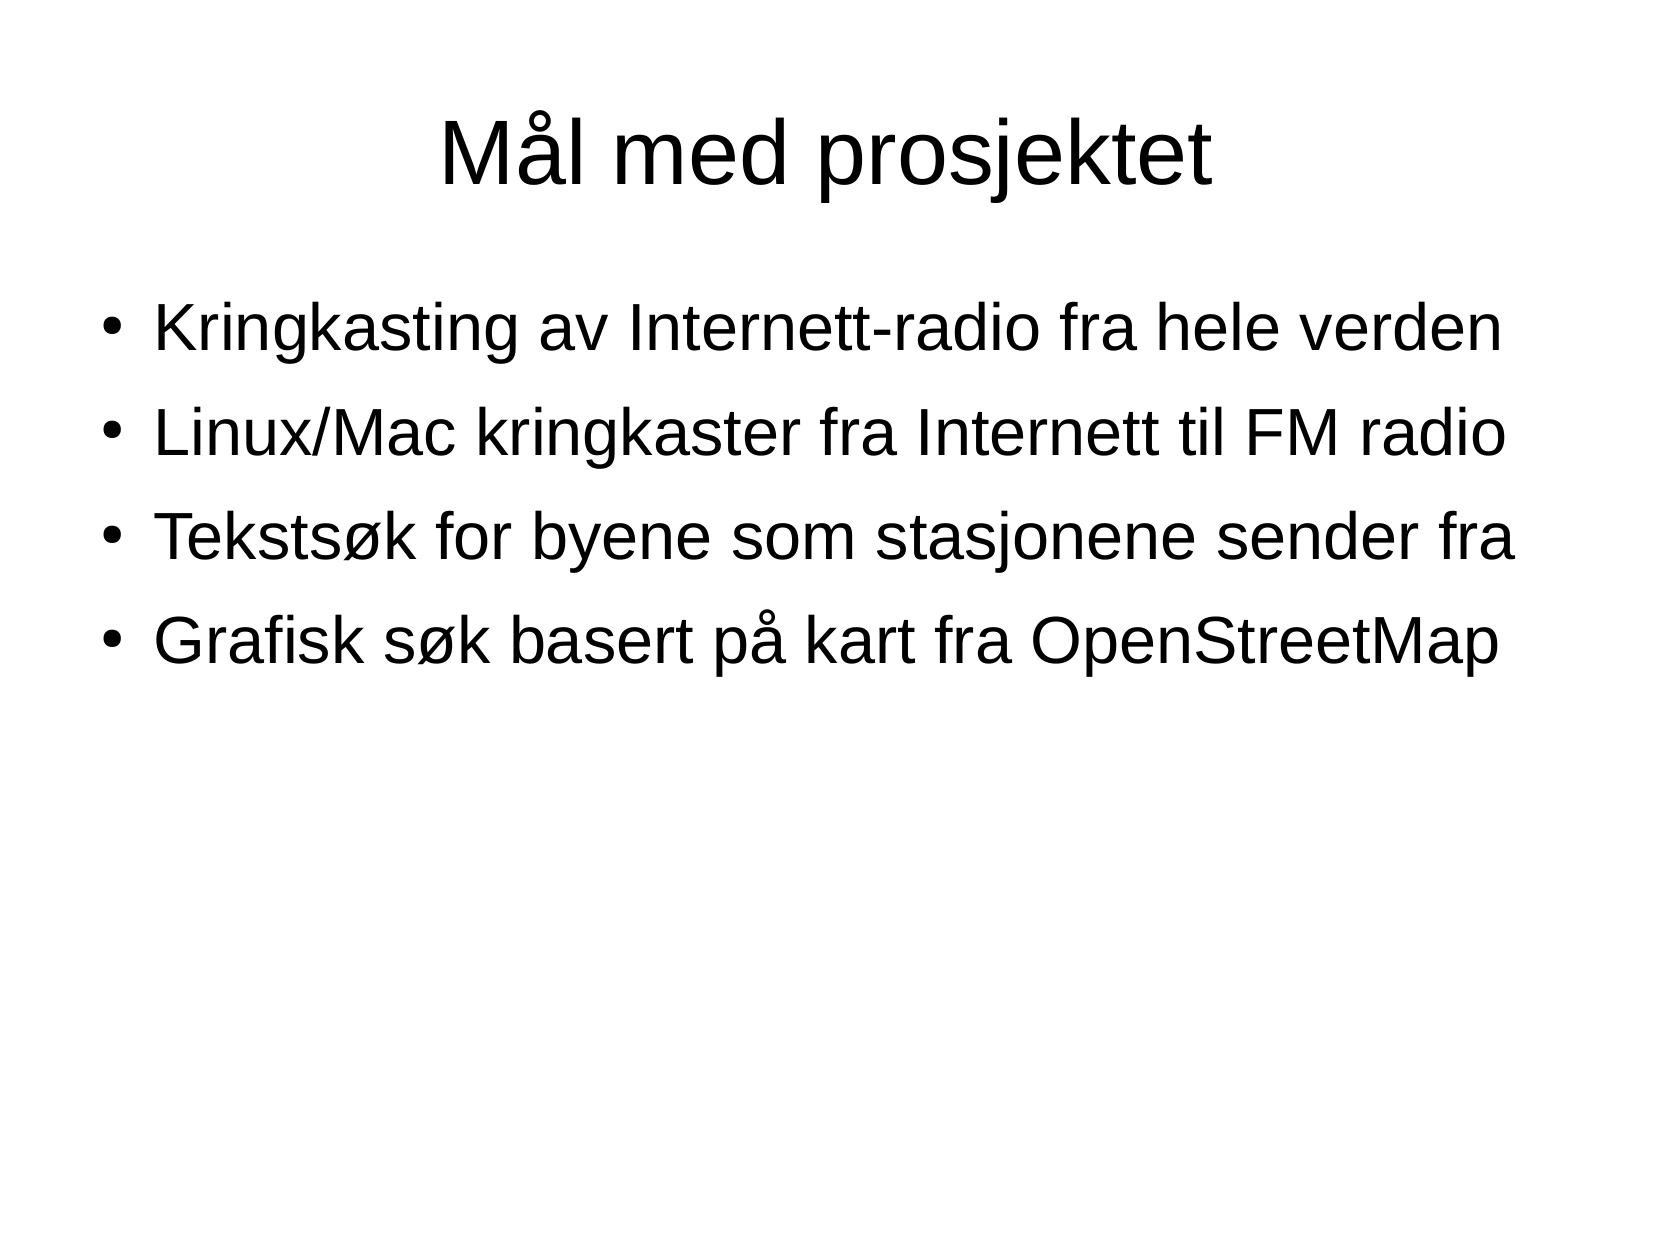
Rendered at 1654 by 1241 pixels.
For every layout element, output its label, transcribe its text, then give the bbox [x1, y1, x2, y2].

list Kringkasting av Internett-radio fra hele verden Linux/Mac kringkaster fra Internett til FM radio Tekstsøk for byene som stasjonene sender fra Grafisk søk basert på kart fra OpenStreetMap [82, 290, 1571, 1109]
title Mål med prosjektet [82, 49, 1571, 257]
